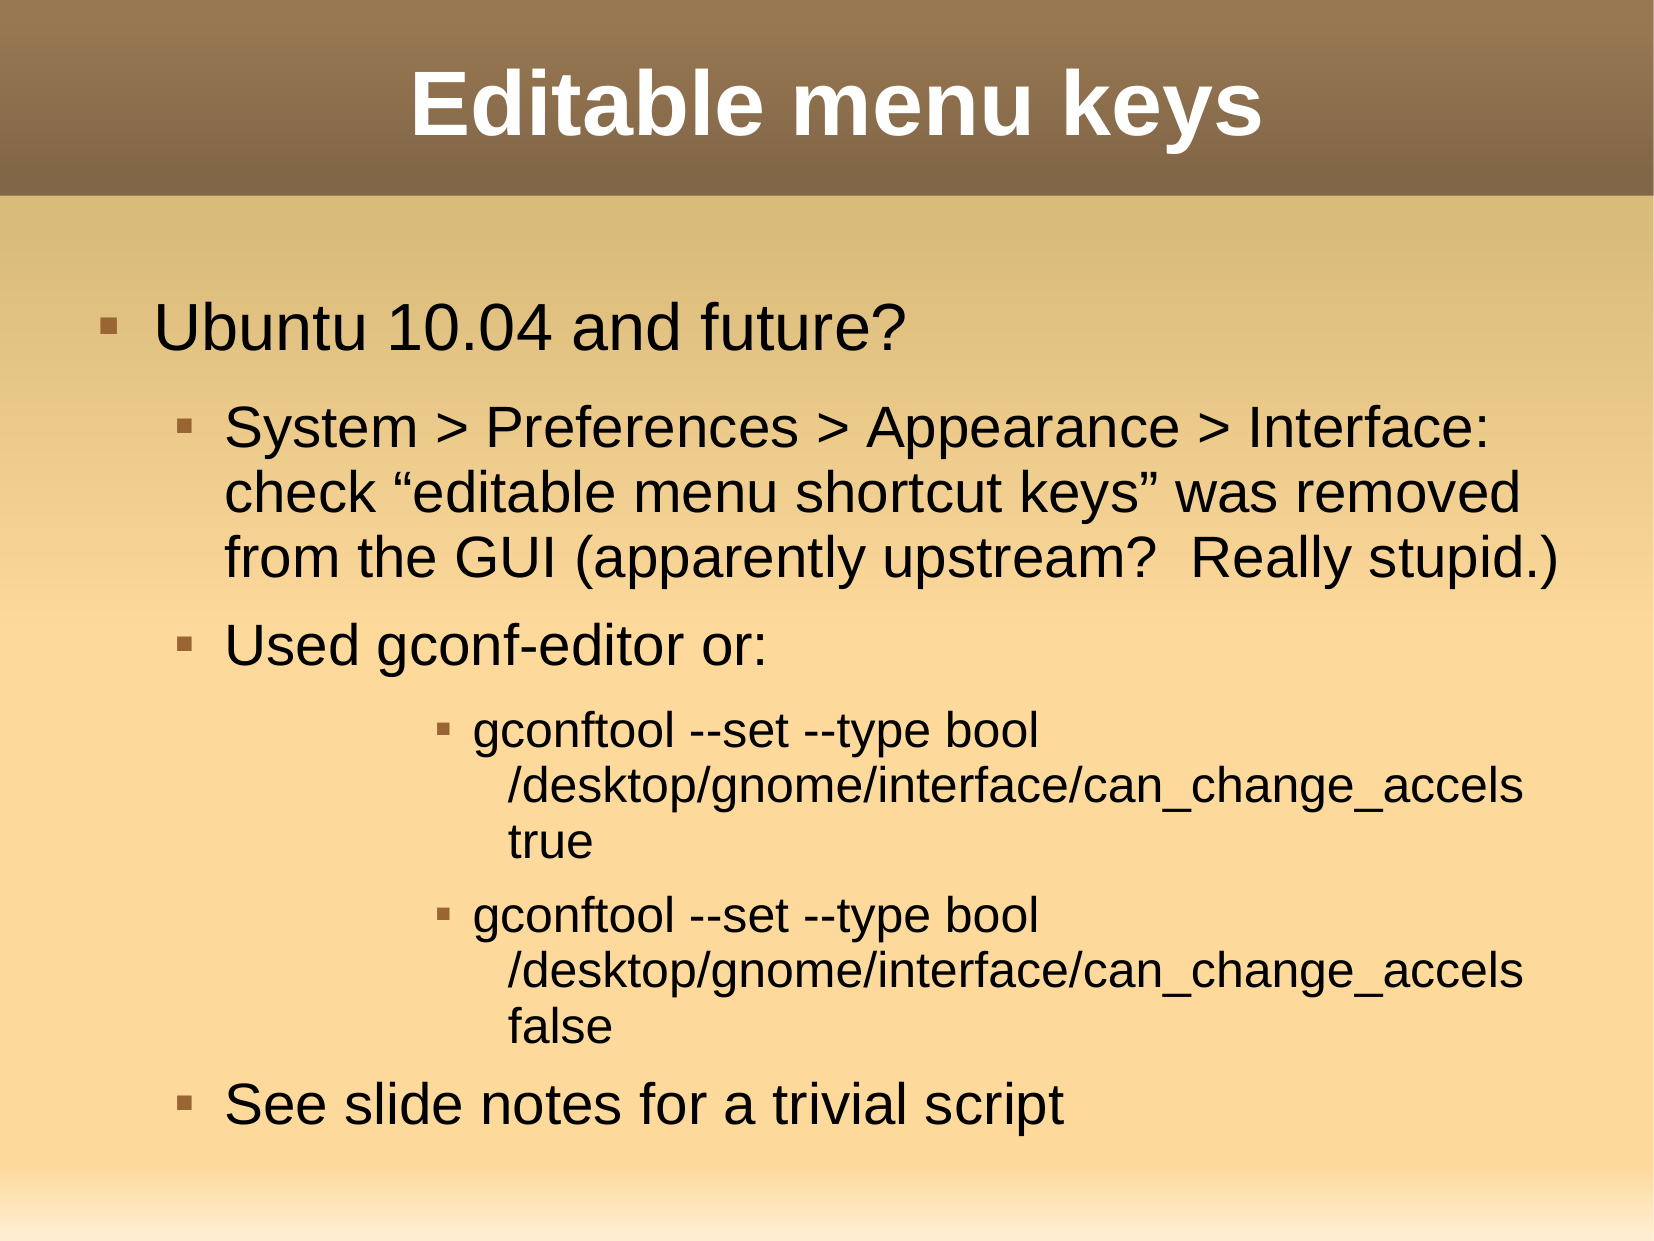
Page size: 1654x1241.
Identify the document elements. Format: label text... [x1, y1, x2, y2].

title Editable menu keys [76, 7, 1565, 200]
list Ubuntu 10.04 and future? System > Preferences > Appearance > Interface: check “editable menu shortcut keys” was removed from the GUI (apparently upstream? Really stupid.) Used gconf-editor or: gconftool --set --type bool /desktop/gnome/interface/can_change_accels true gconftool --set --type bool /desktop/gnome/interface/can_change_accels false See slide notes for a trivial script [82, 290, 1571, 1137]
picture [0, 0, 1654, 1241]
